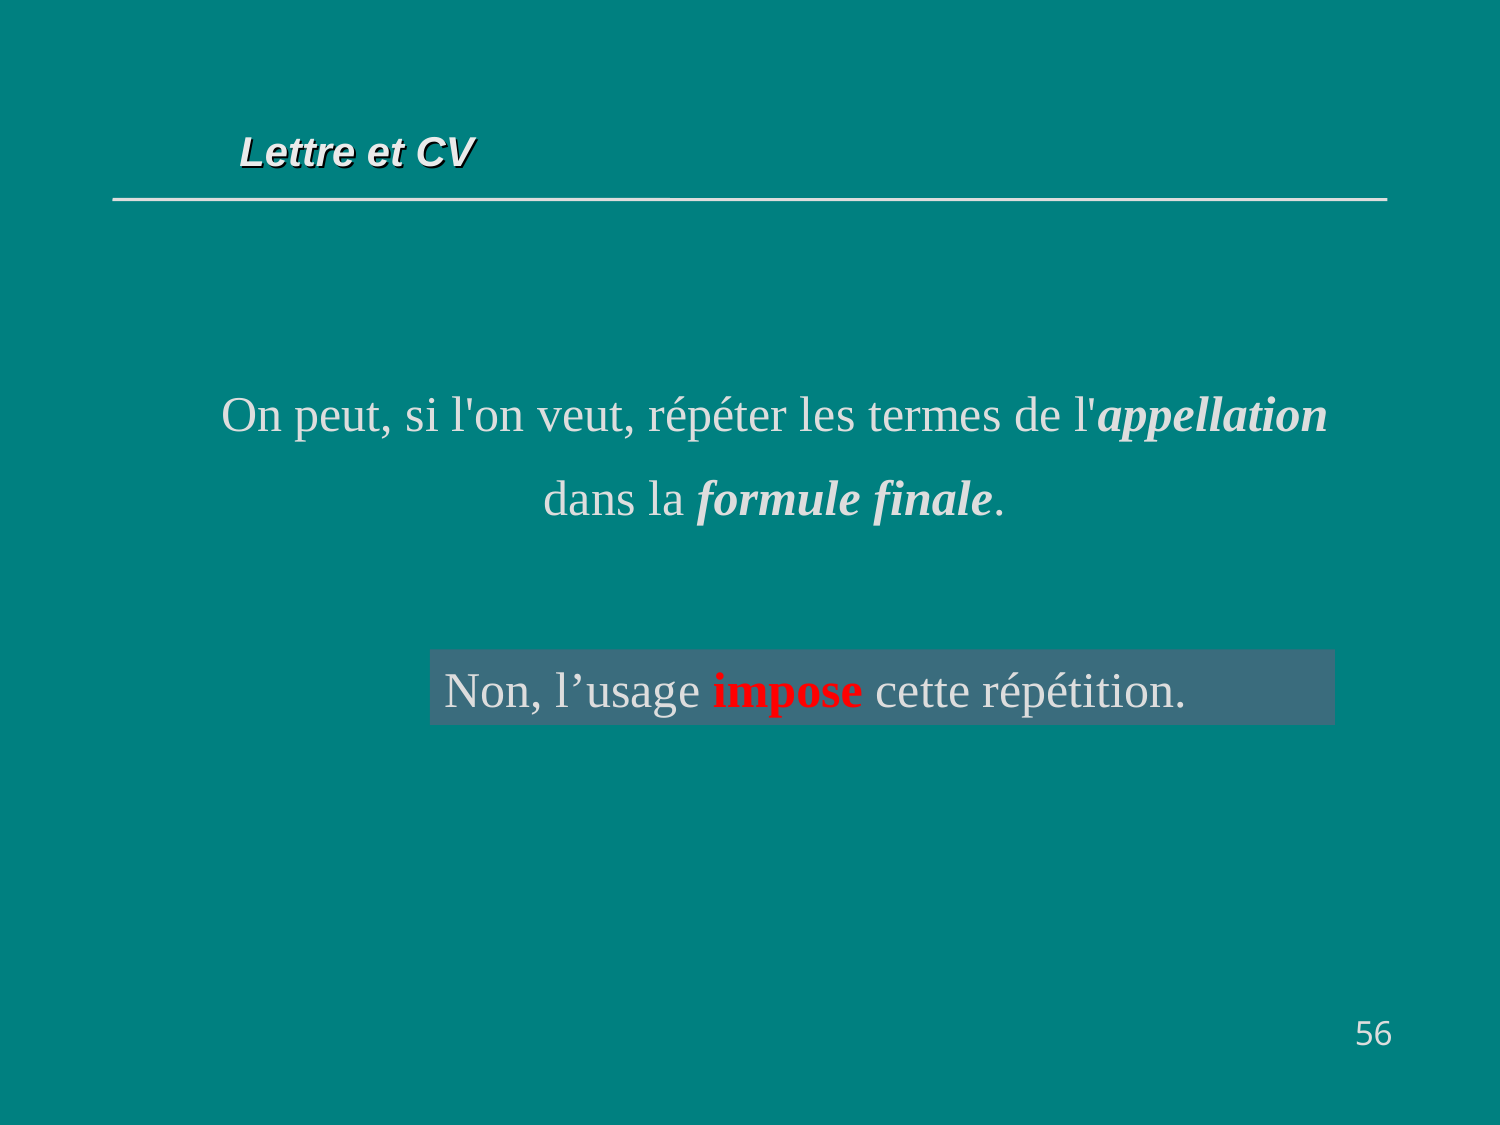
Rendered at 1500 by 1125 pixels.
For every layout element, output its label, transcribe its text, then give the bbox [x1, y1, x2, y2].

text_box Non, l’usage impose cette répétition. [429, 649, 1335, 725]
text_box On peut, si l'on veut, répéter les termes de l'appellation dans la formule finale. V / F. [174, 349, 1376, 714]
text_box Lettre et CV [224, 116, 489, 183]
